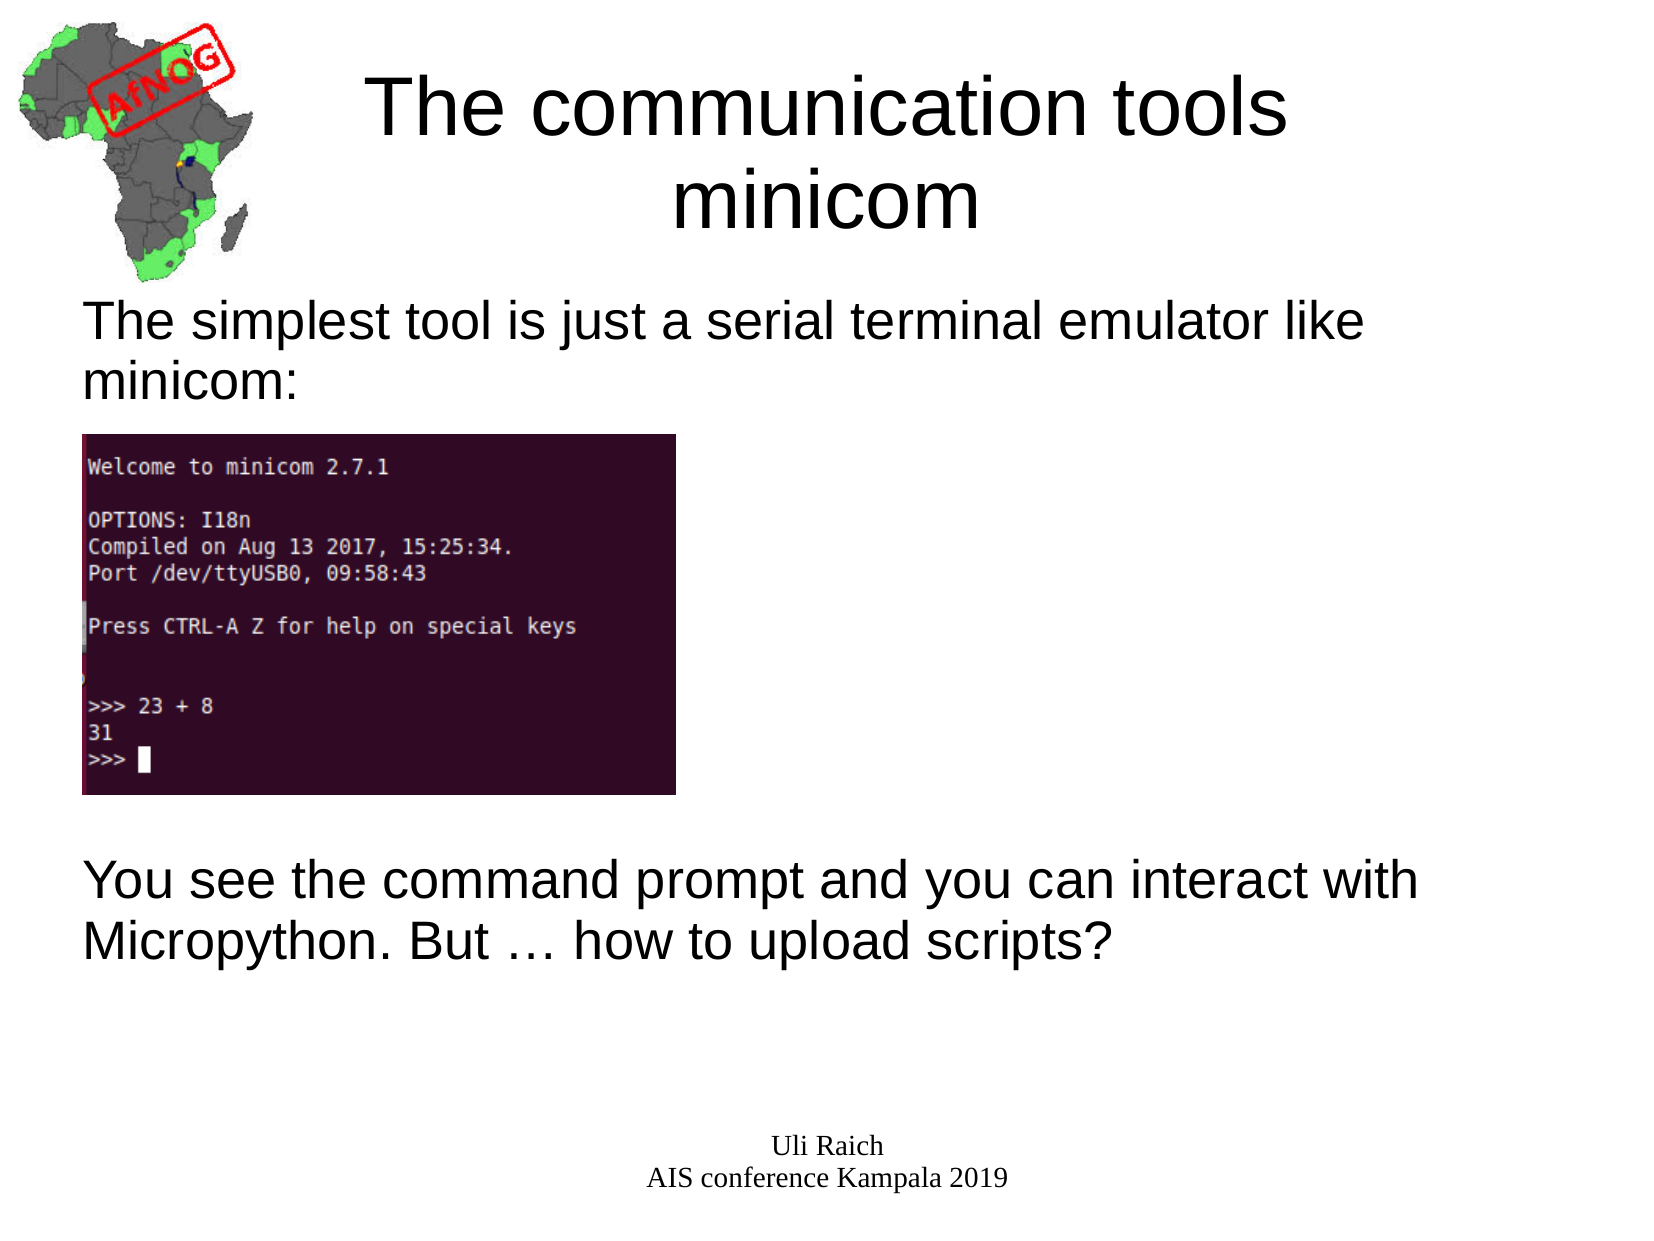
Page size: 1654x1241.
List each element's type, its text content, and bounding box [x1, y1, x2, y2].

picture [82, 434, 676, 796]
picture [9, 0, 259, 291]
list The simplest tool is just a serial terminal emulator like minicom: You see the command prompt and you can interact with Micropython. But … how to upload scripts? [82, 290, 1571, 1010]
title The communication tools minicom [82, 49, 1571, 257]
